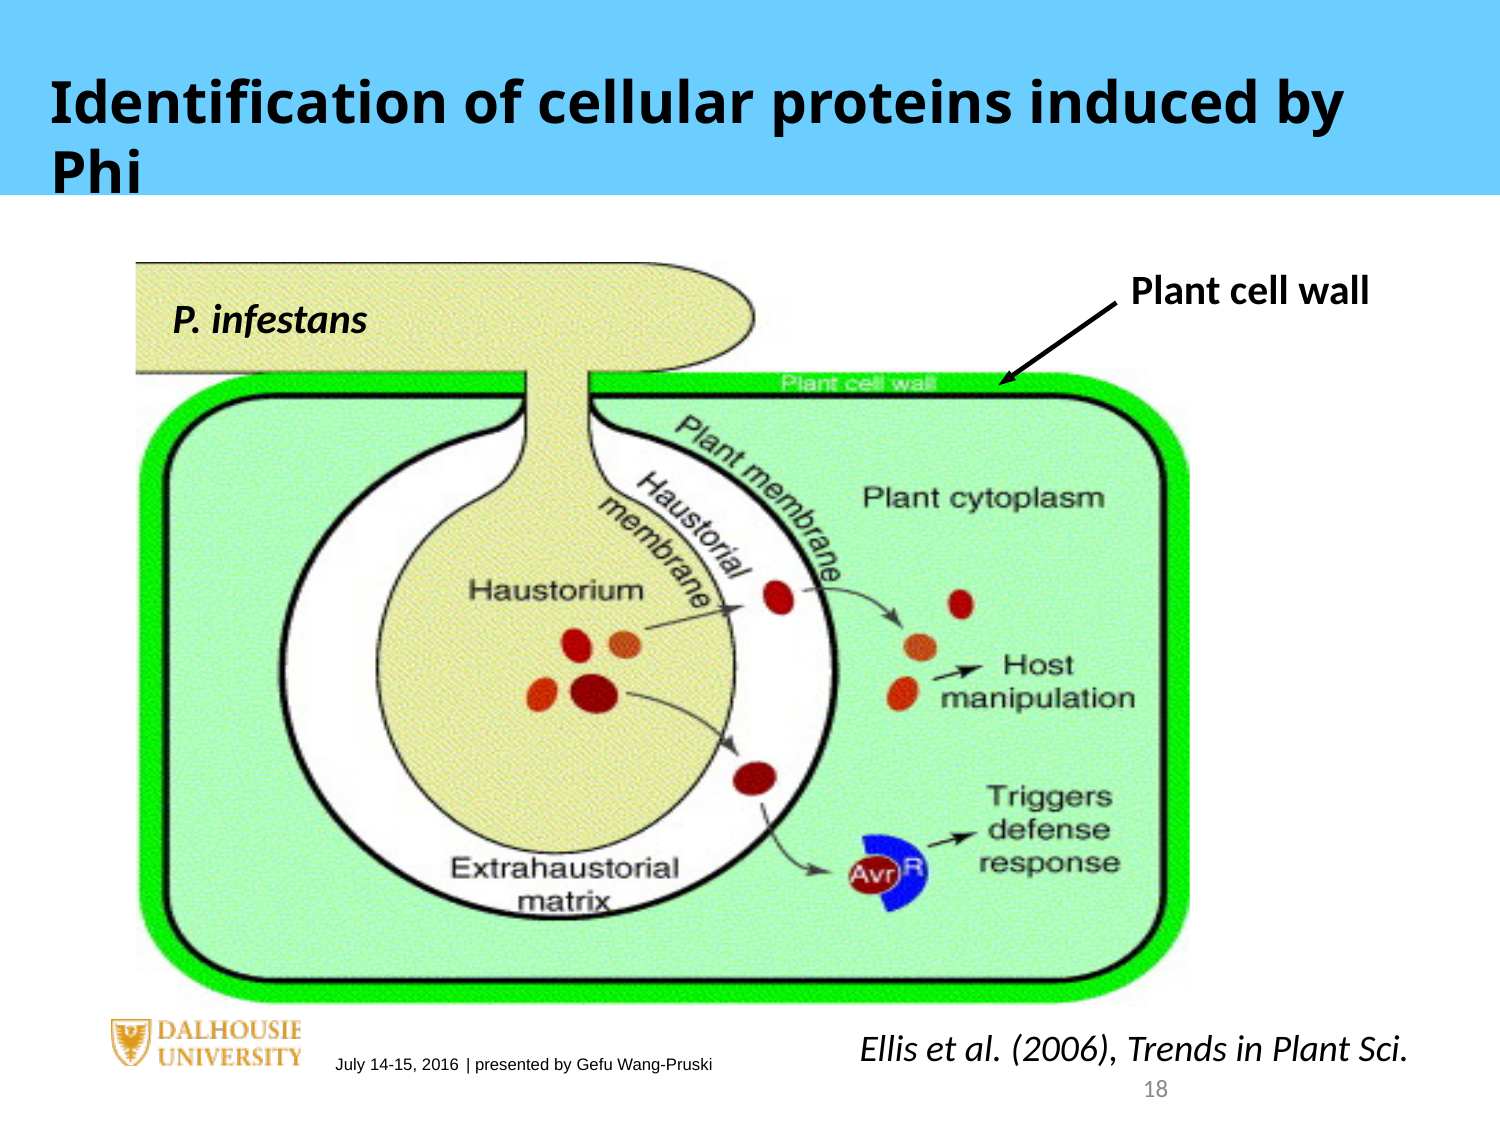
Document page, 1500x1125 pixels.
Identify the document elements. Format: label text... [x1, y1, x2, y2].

text_box P. infestans [157, 284, 384, 351]
title Identification of cellular proteins induced by Phi [35, 57, 1455, 231]
text_box Ellis et al. (2006), Trends in Plant Sci. [845, 1017, 1429, 1077]
text_box 18 [1127, 1057, 1478, 1118]
picture [135, 262, 1190, 1012]
text_box Plant cell wall [1116, 255, 1387, 322]
